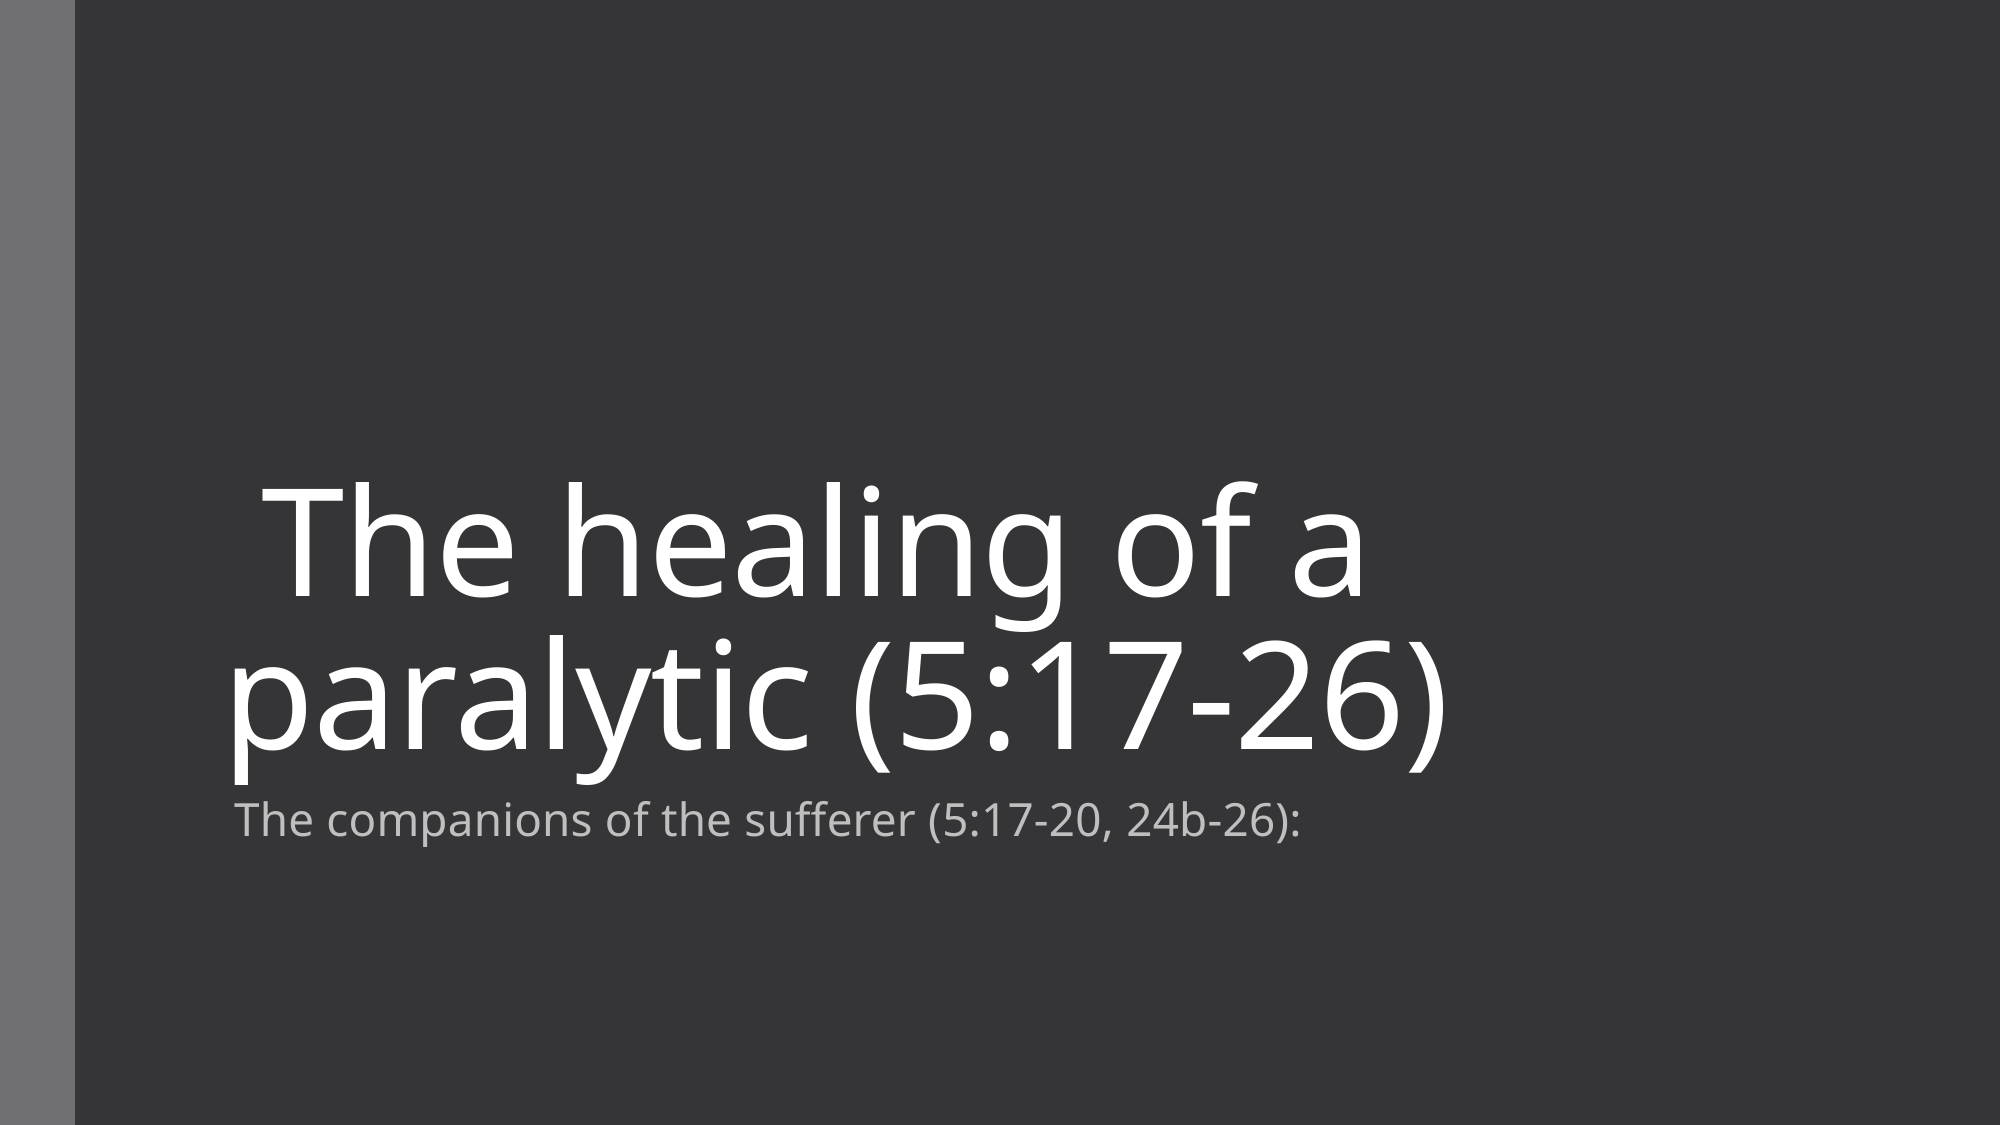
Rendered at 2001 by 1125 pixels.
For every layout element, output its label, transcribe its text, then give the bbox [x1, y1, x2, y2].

title The healing of a paralytic (5:17-26) [206, 124, 1752, 787]
subtitle The companions of the sufferer (5:17-20, 24b-26): [206, 787, 1752, 1066]
